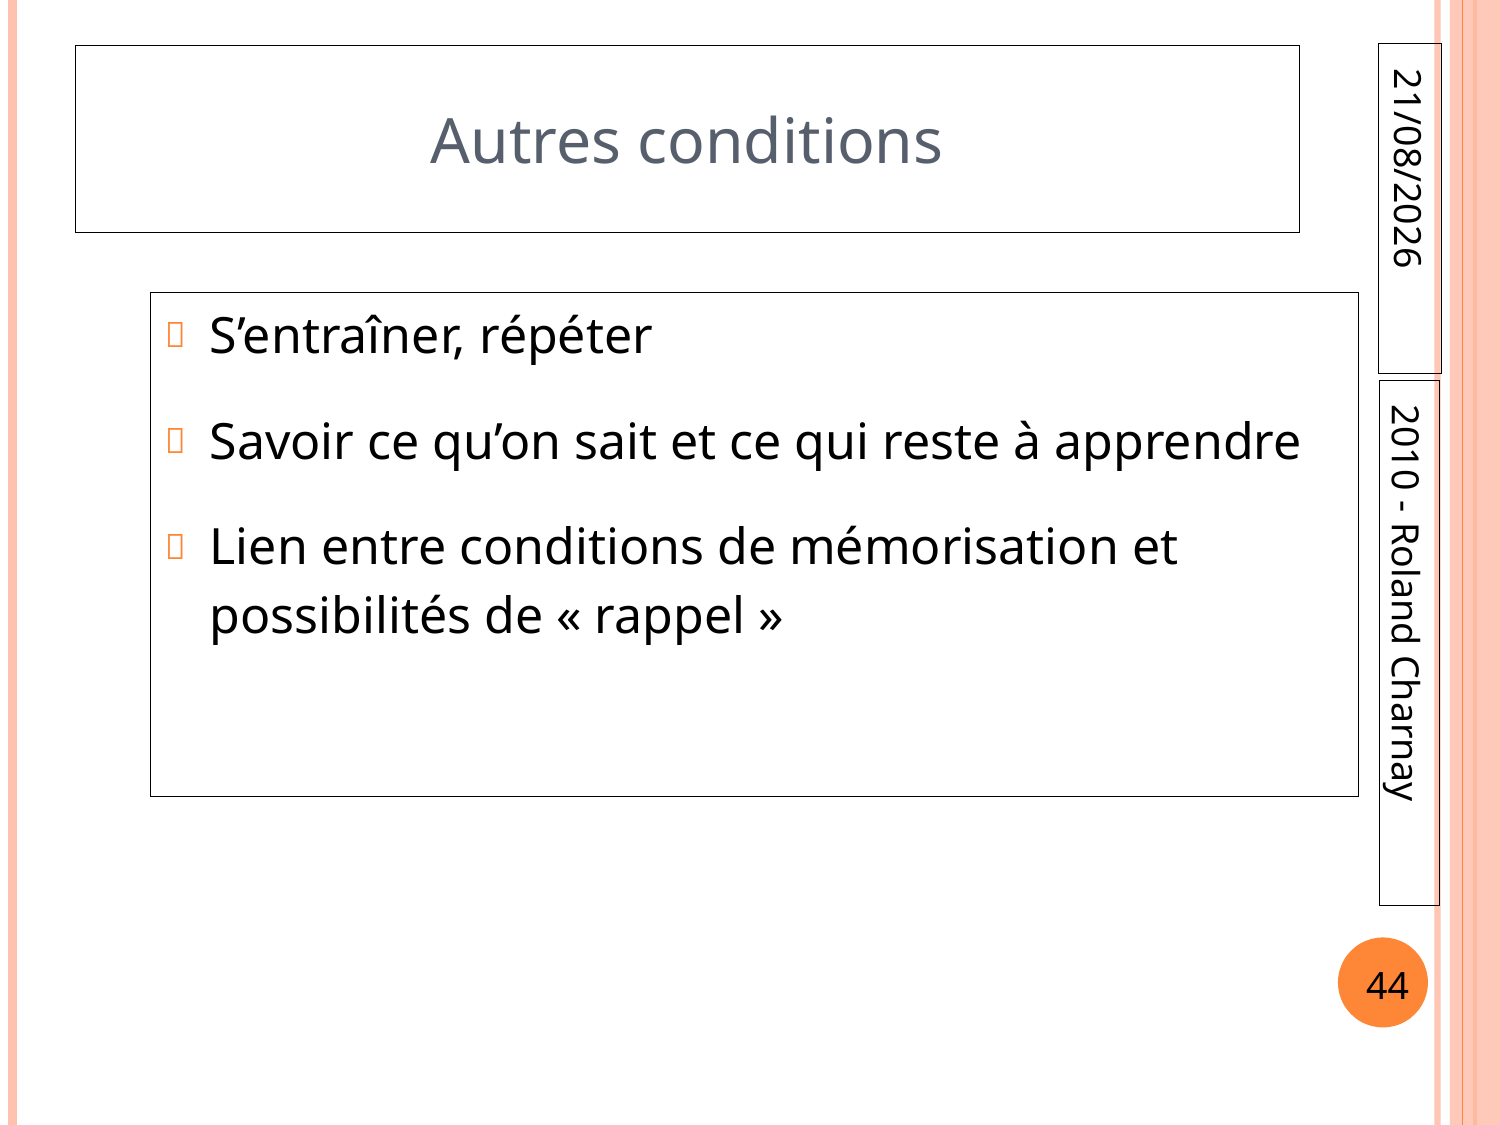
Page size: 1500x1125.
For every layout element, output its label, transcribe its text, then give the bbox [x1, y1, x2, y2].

list S’entraîner, répéter Savoir ce qu’on sait et ce qui reste à apprendre Lien entre conditions de mémorisation et possibilités de « rappel » [150, 292, 1359, 797]
title Autres conditions [75, 45, 1300, 233]
text_box <numéro> [1351, 952, 1452, 1038]
